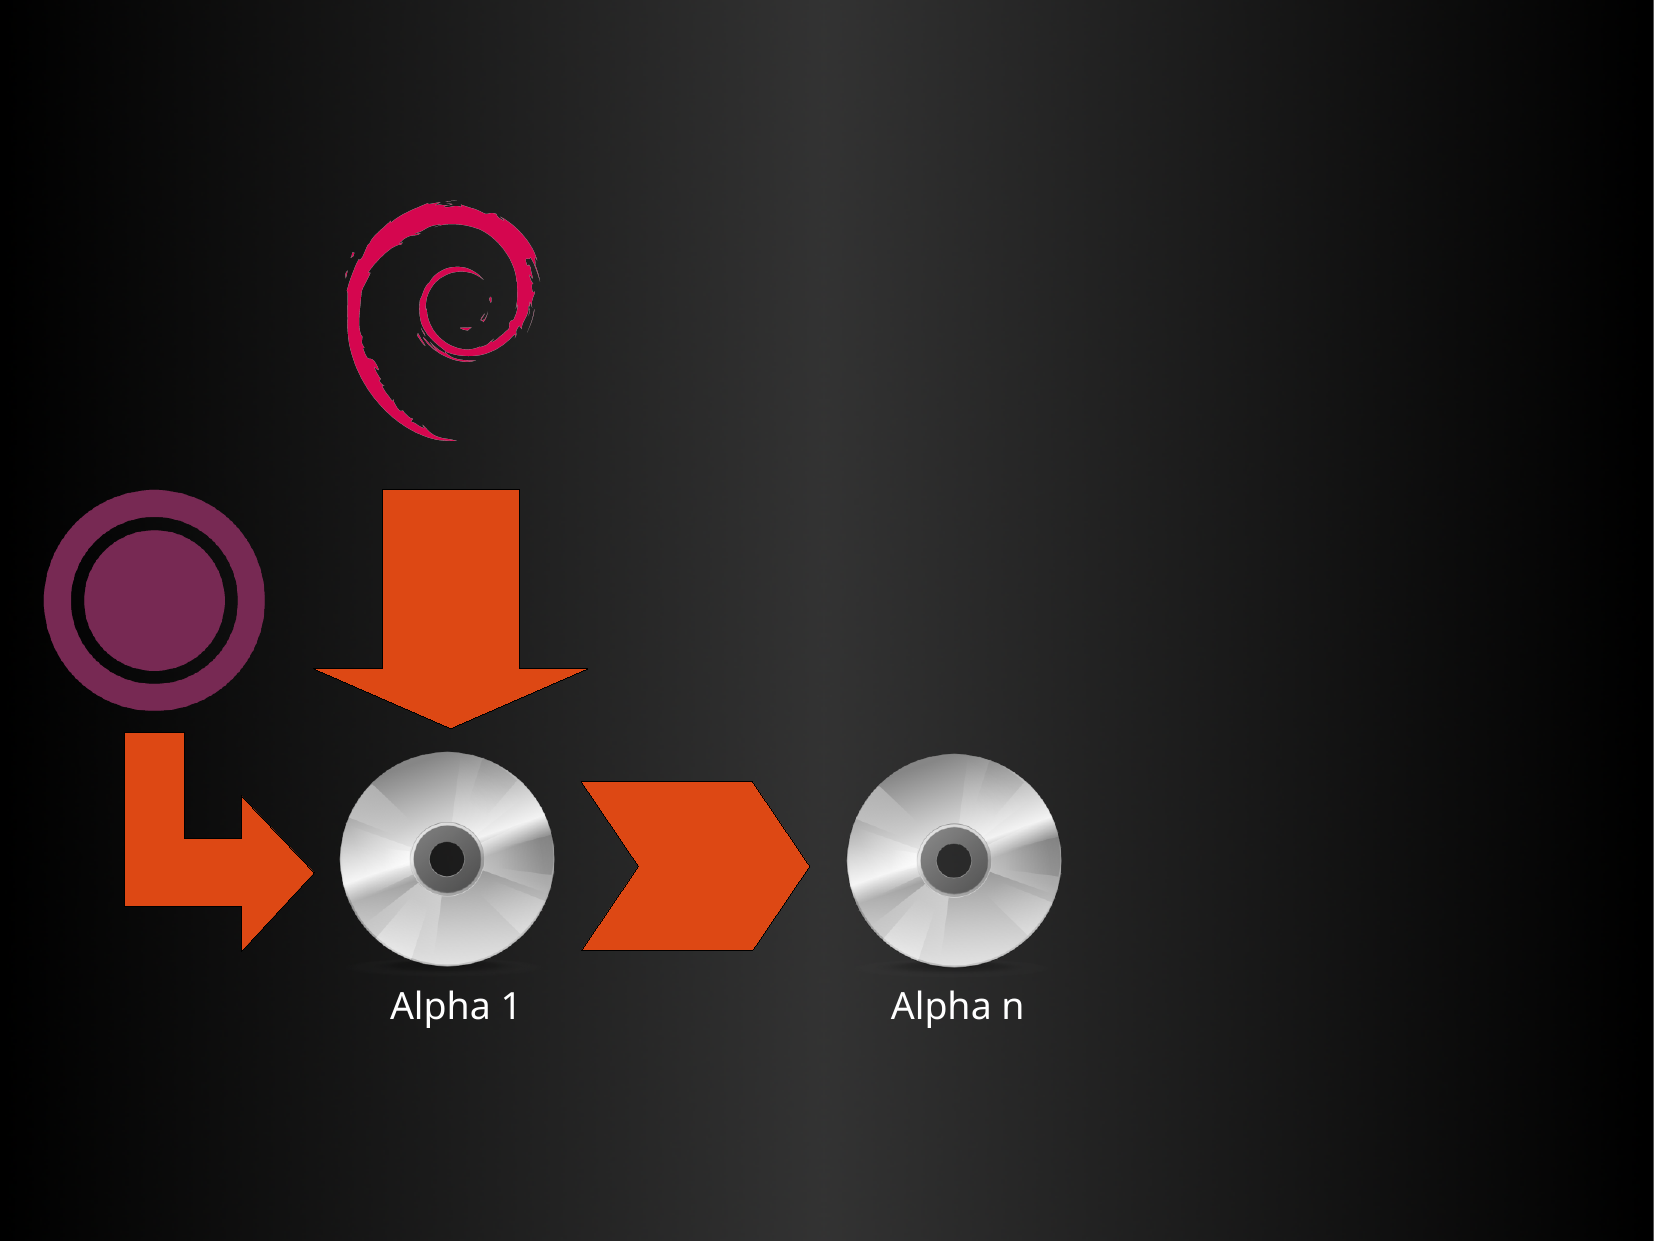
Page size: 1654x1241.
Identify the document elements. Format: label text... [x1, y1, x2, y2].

text_box [313, 489, 588, 729]
text_box [124, 732, 315, 952]
picture [0, 0, 1654, 1241]
text_box Alpha n [876, 972, 1041, 1034]
text_box Alpha 1 [375, 972, 540, 1030]
text_box [581, 781, 810, 951]
